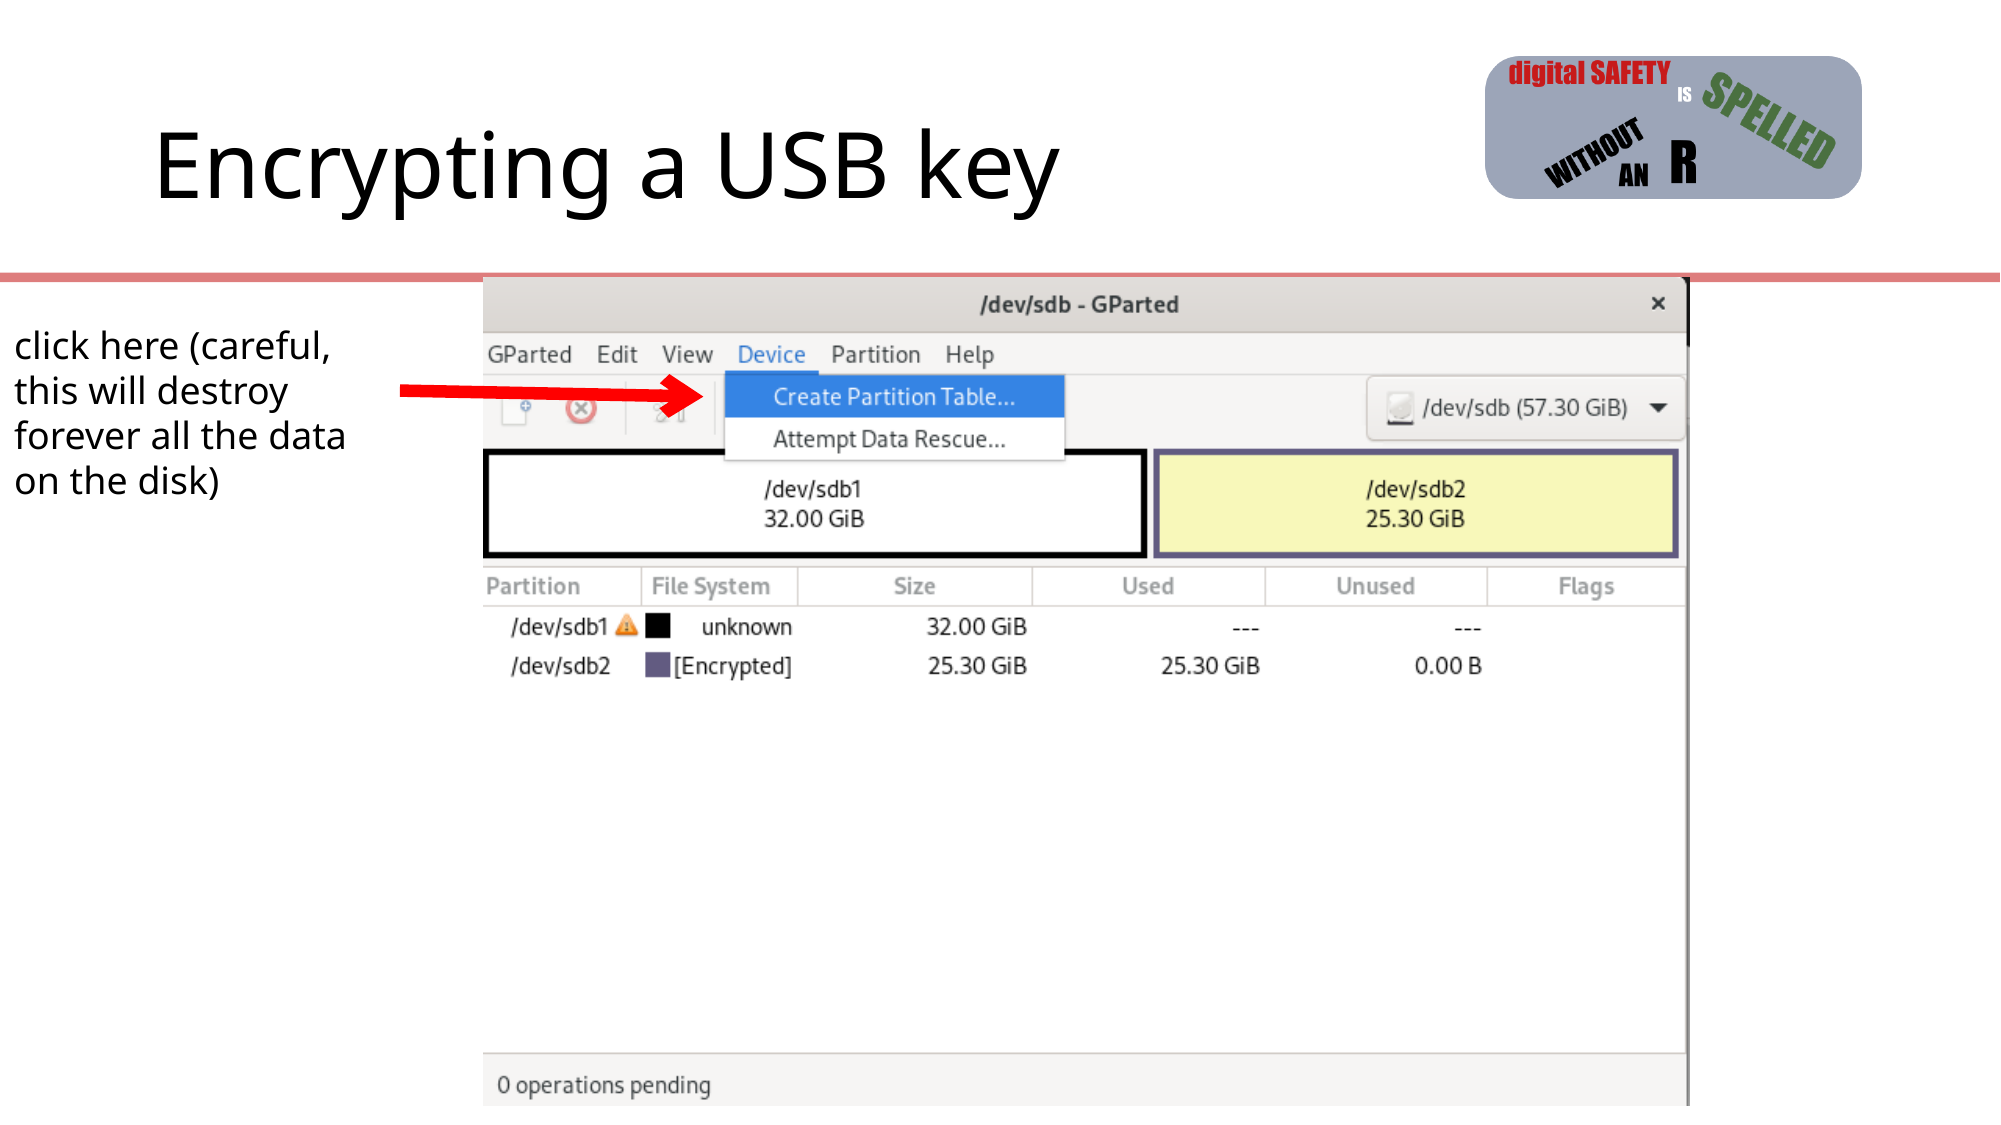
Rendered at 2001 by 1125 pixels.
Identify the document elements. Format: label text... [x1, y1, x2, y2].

title Encrypting a USB key [137, 59, 1863, 278]
text_box click here (careful, this will destroy forever all the data on the disk) [0, 314, 381, 510]
picture [483, 277, 1690, 1106]
